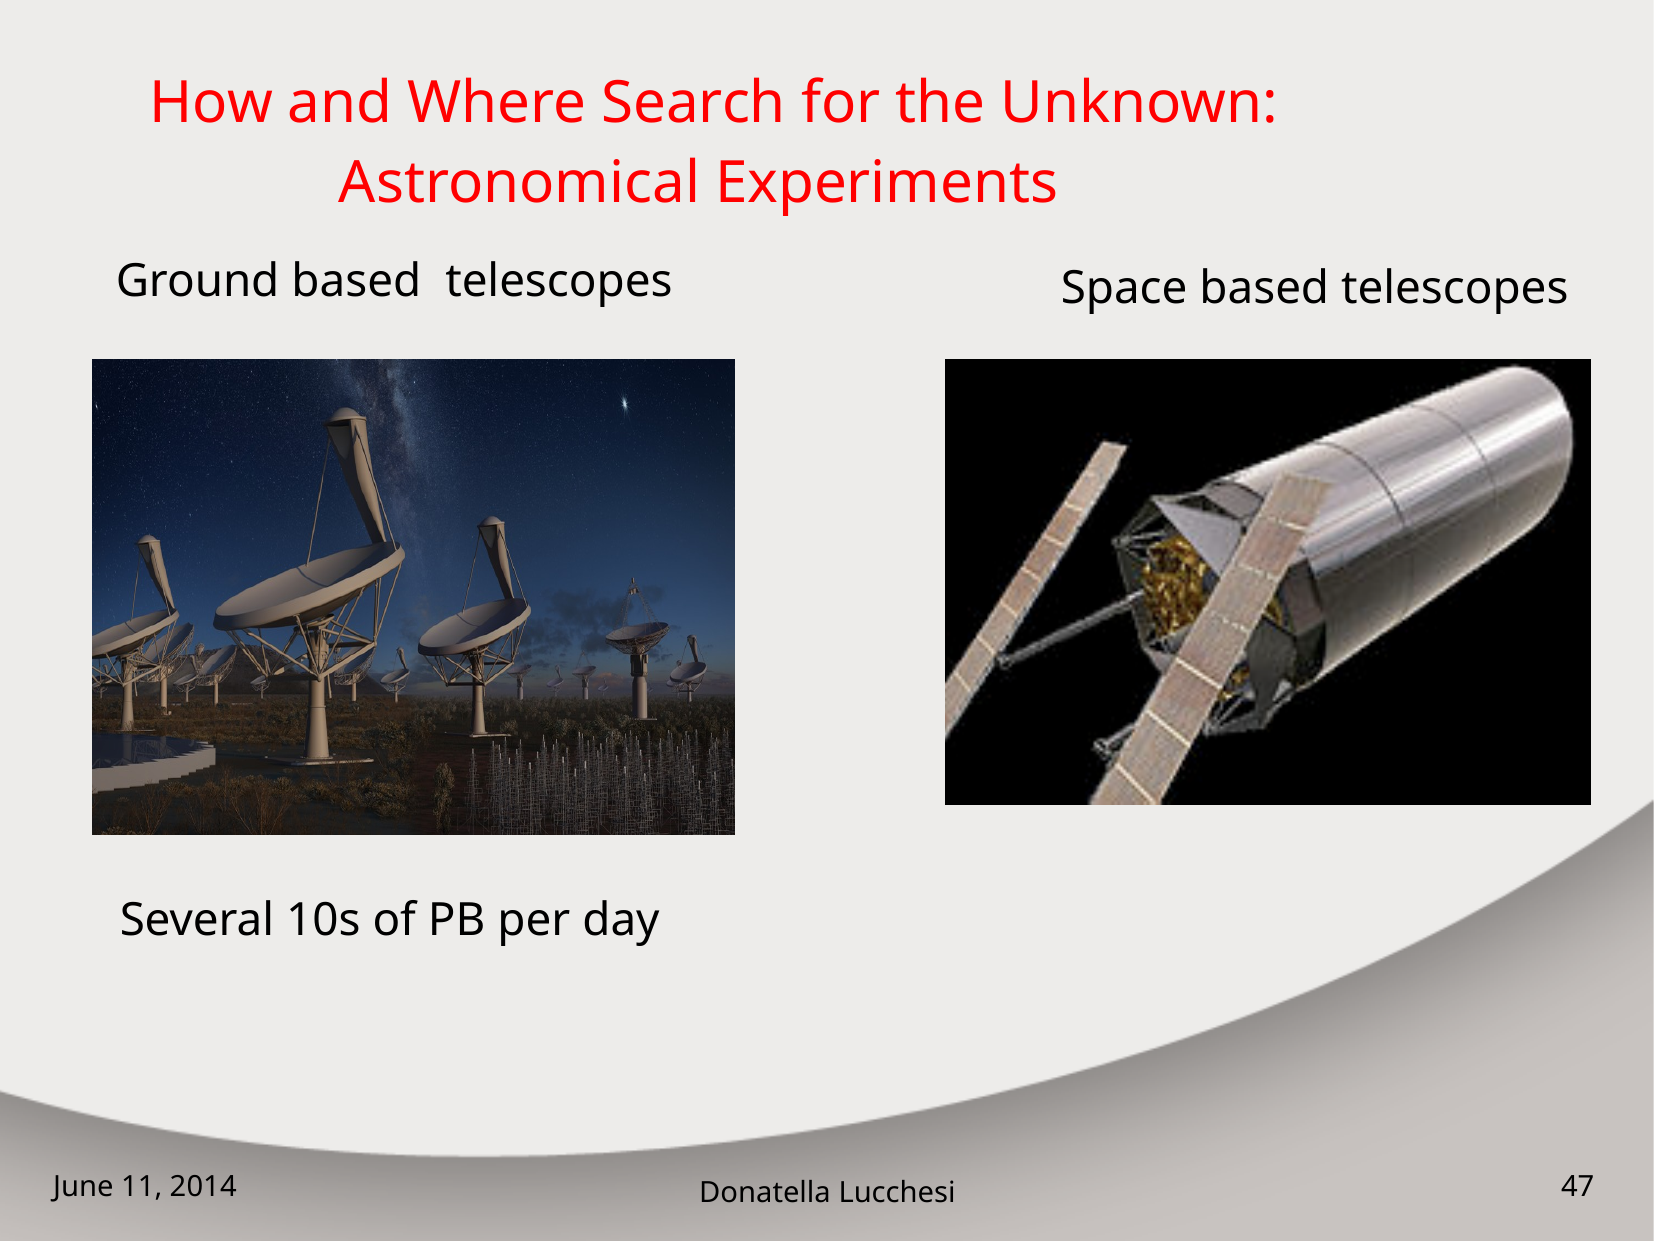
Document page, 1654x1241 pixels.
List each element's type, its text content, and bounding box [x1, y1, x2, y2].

text_box Space based telescopes [1046, 247, 1606, 331]
text_box How and Where Search for the Unknown: Astronomical Experiments [134, 53, 1296, 231]
text_box Several 10s of PB per day [105, 879, 682, 959]
picture [0, 0, 1654, 1241]
text_box Ground based telescopes [101, 240, 706, 319]
